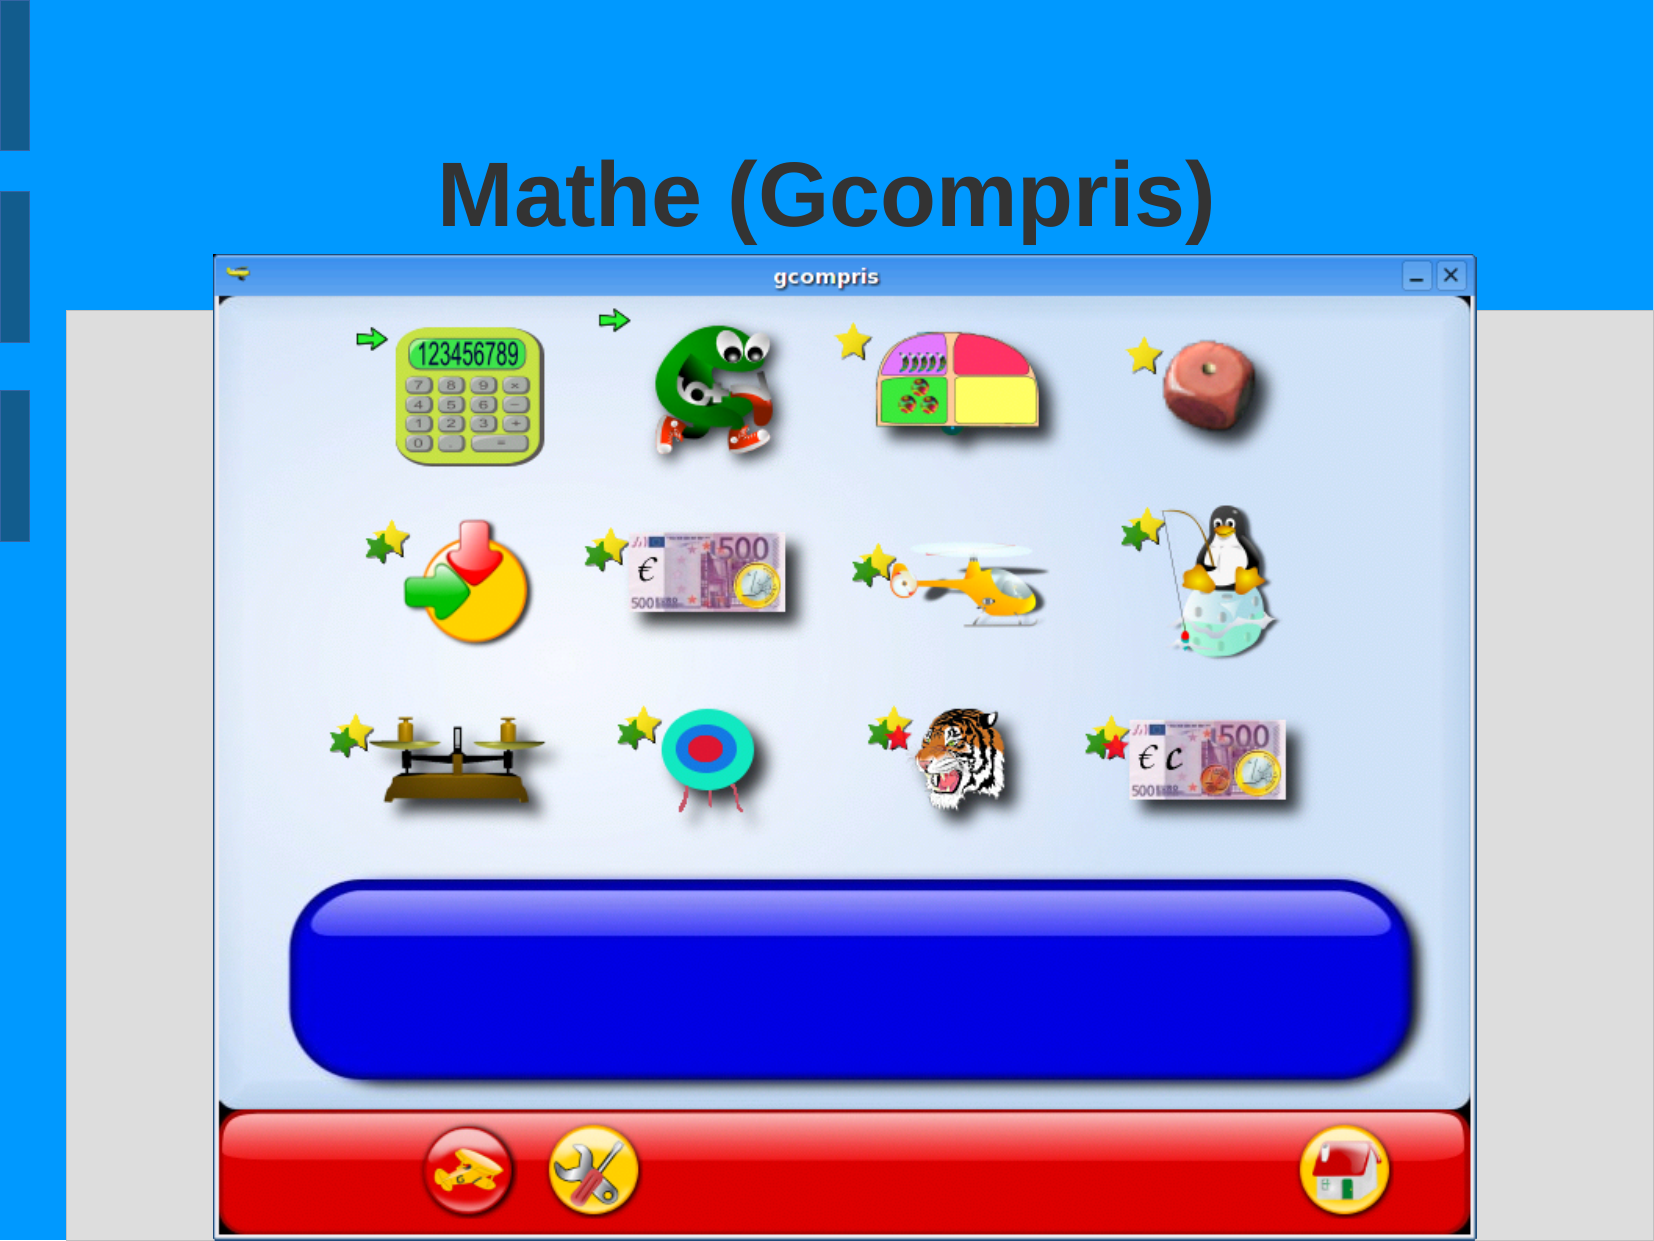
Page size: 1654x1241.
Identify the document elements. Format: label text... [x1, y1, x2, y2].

title Mathe (Gcompris) [121, 91, 1534, 299]
picture [213, 254, 1477, 1241]
